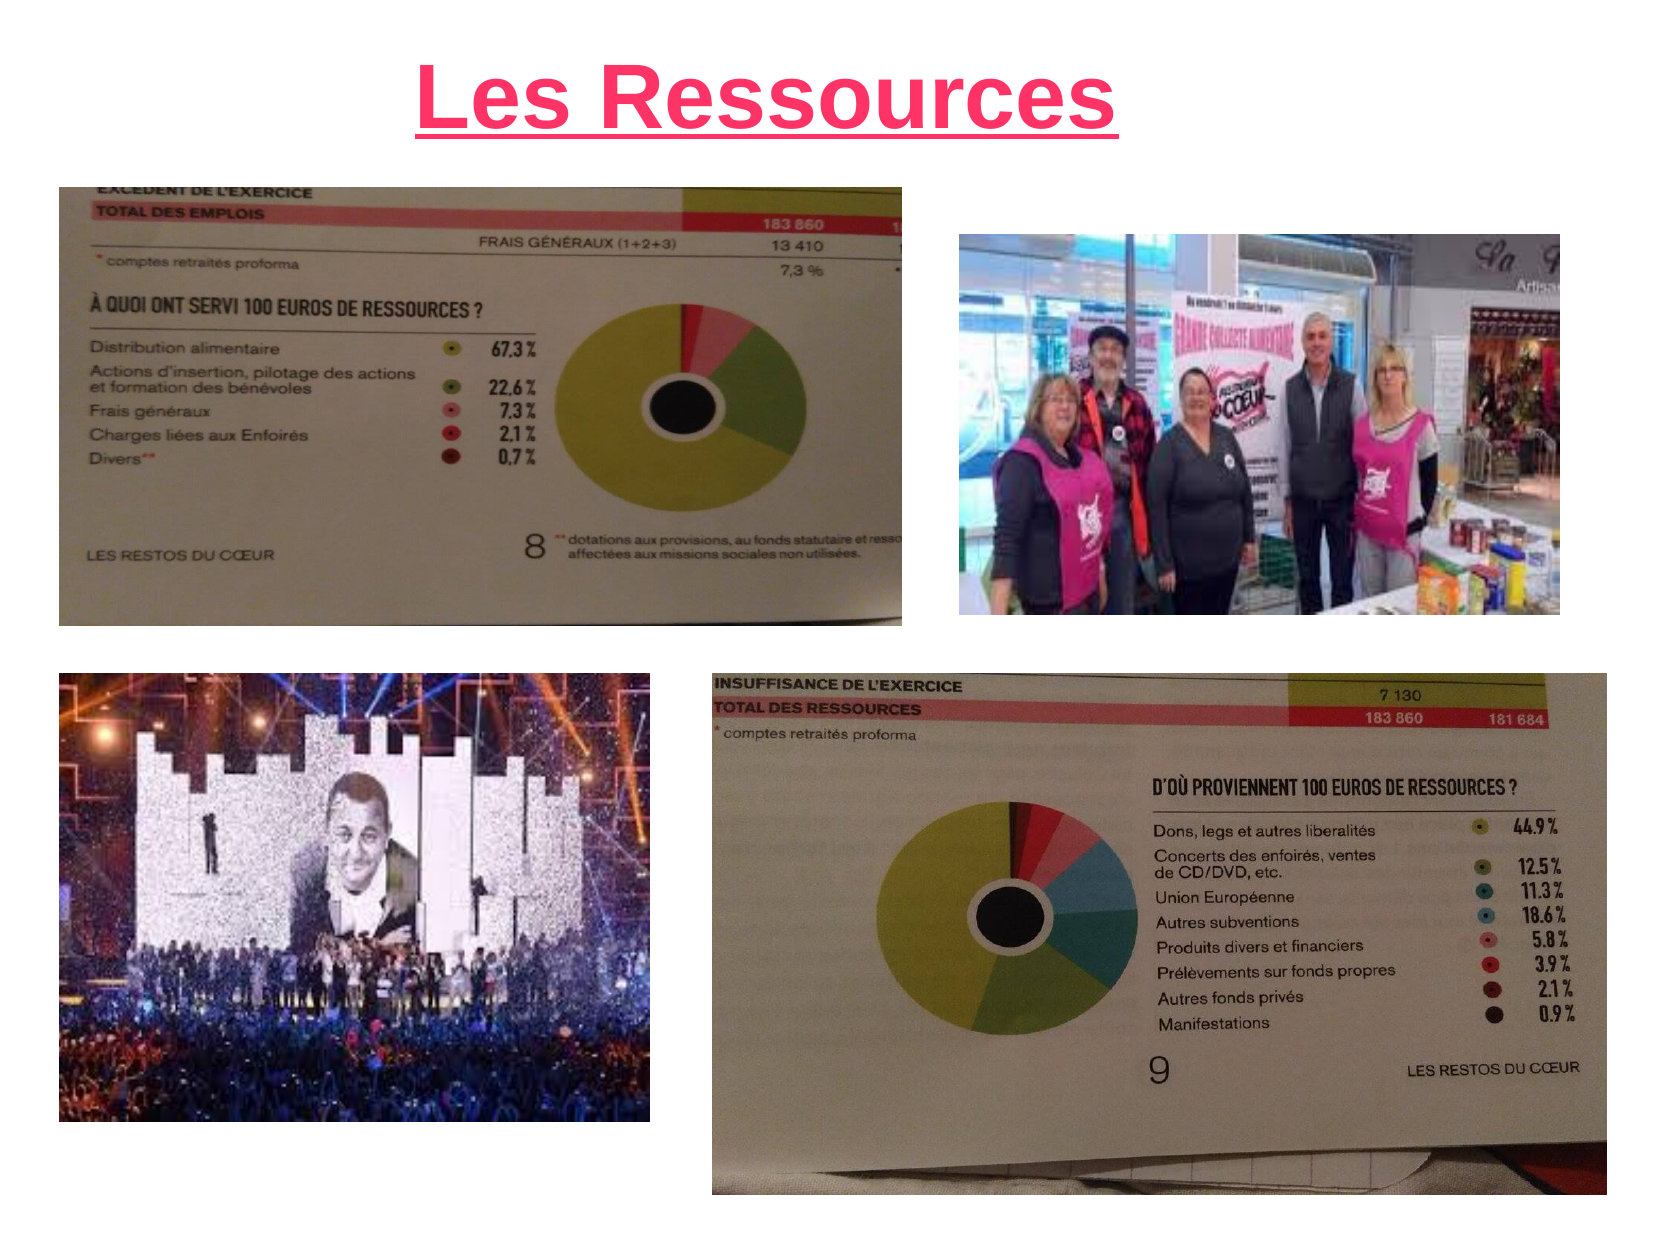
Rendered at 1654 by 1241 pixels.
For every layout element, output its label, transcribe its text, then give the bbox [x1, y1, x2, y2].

title Les Ressources [35, 0, 1524, 201]
picture [59, 673, 650, 1122]
picture [59, 187, 902, 626]
picture [959, 234, 1560, 615]
picture [712, 673, 1607, 1195]
